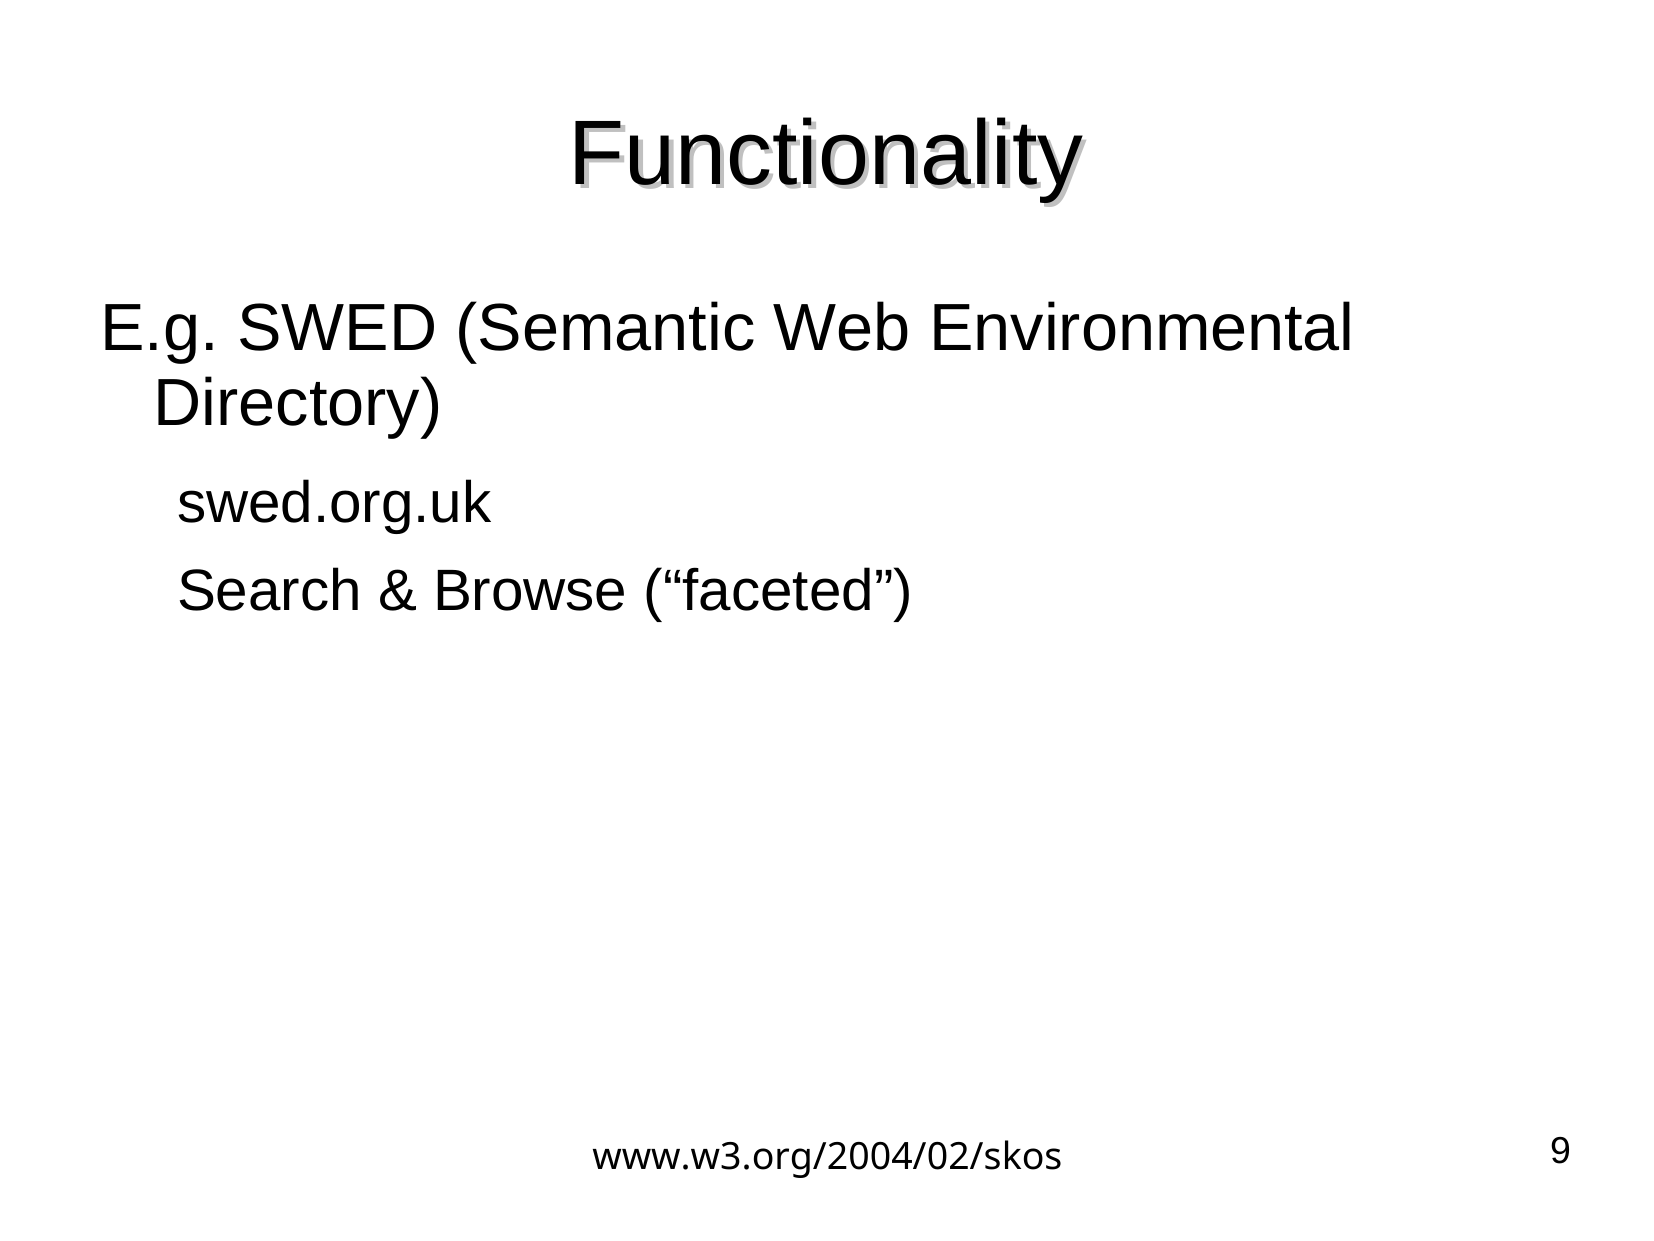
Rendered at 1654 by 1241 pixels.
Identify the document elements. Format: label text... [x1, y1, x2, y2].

title Functionality [82, 49, 1571, 257]
list E.g. SWED (Semantic Web Environmental Directory) swed.org.uk Search & Browse (“faceted”) [82, 290, 1571, 1109]
